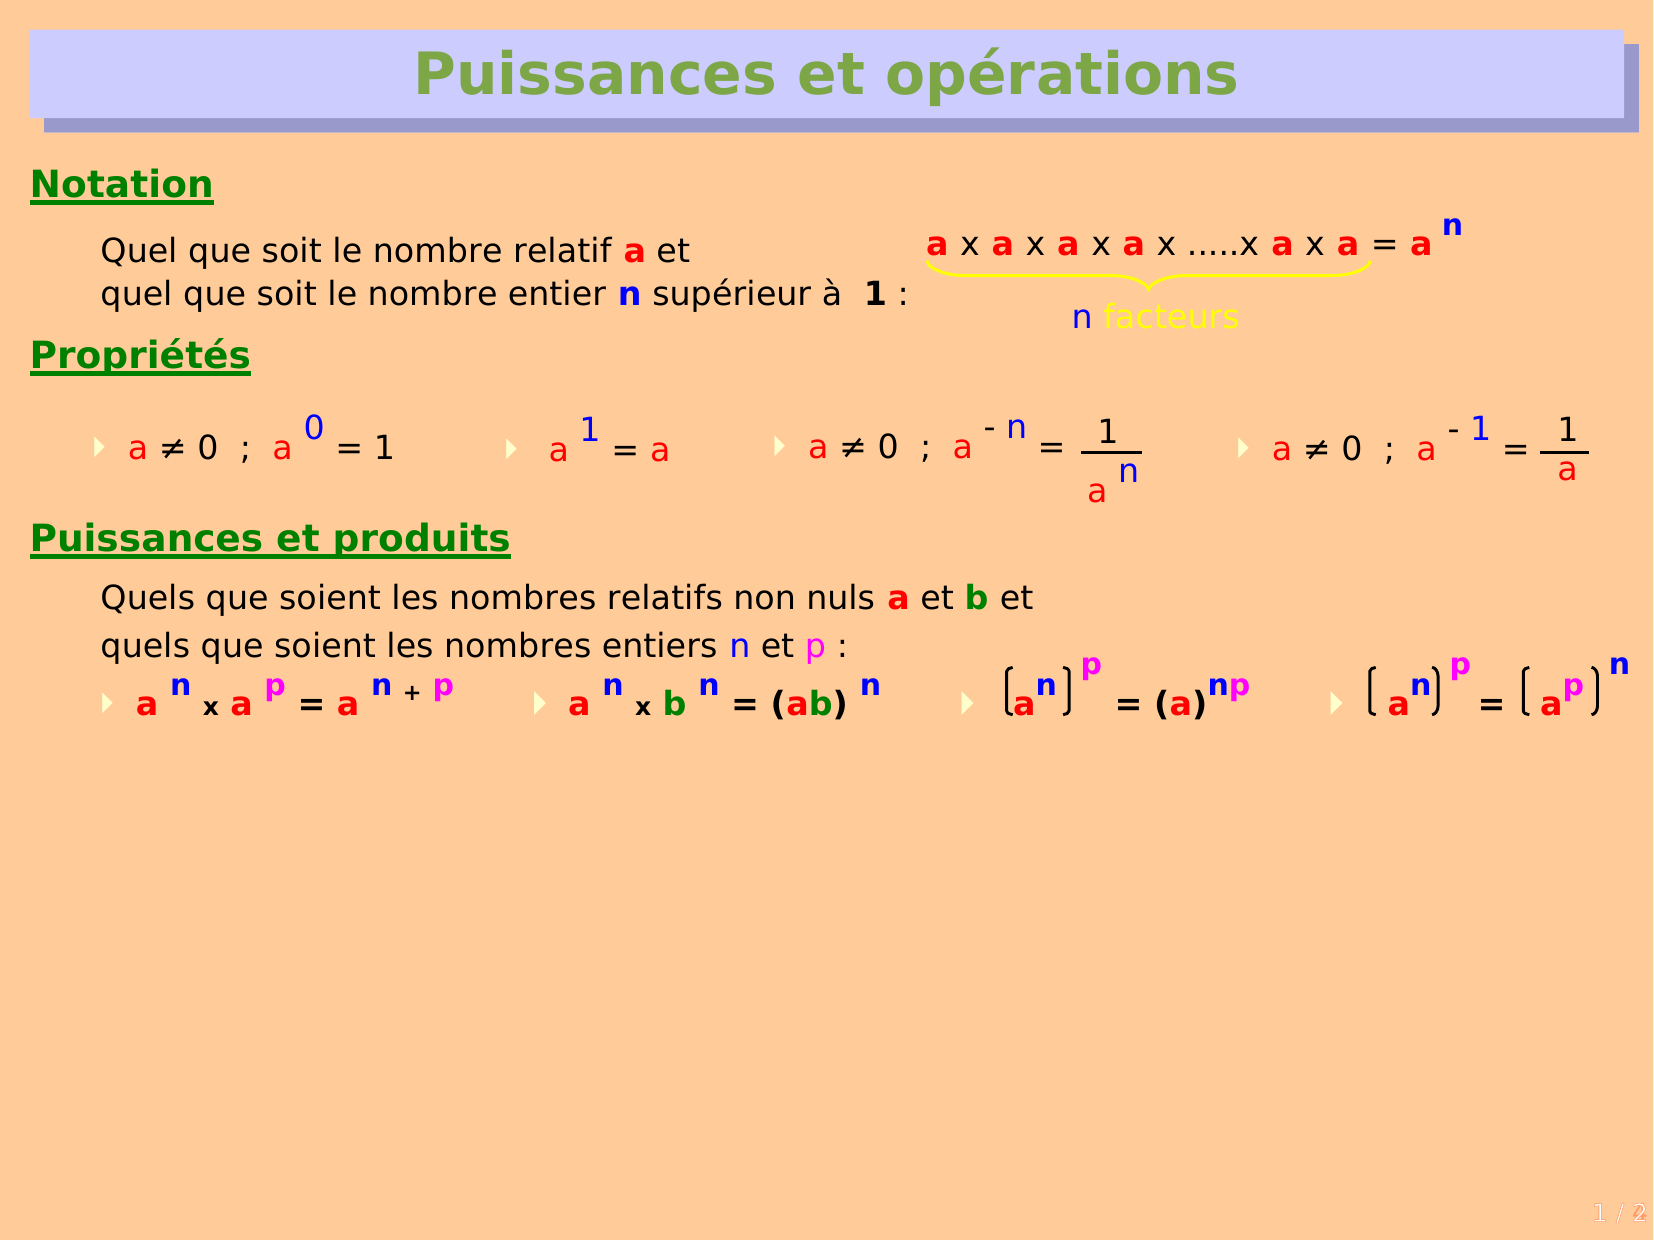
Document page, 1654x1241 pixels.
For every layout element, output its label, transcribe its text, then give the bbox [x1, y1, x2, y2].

text_box quel que soit le nombre entier n supérieur à 1 : [100, 274, 910, 314]
text_box  a ≠ 0 ; a 0 = 1 [86, 408, 403, 470]
text_box  an = ap [1318, 667, 1611, 724]
text_box 1 a [1554, 454, 1582, 489]
text_box 1 a n [1087, 454, 1140, 511]
text_box Notation [29, 162, 215, 207]
text_box 1 / 2 [1591, 1198, 1649, 1235]
text_box 1 a [1554, 410, 1582, 451]
text_box Quel que soit le nombre relatif a et [100, 224, 691, 274]
text_box  a 1 = a [496, 410, 670, 472]
text_box Quels que soient les nombres relatifs non nuls a et b et [100, 571, 1034, 625]
text_box p [1449, 646, 1472, 703]
text_box  a ≠ 0 ; a - 1 = [1229, 410, 1540, 471]
text_box Puissances et produits [29, 516, 512, 561]
text_box p [1080, 646, 1103, 703]
text_box quels que soient les nombres entiers n et p : [100, 625, 849, 666]
text_box a x a x a x a x .....x a x a = a n [925, 207, 1472, 264]
text_box Propriétés [29, 333, 252, 378]
text_box  a ≠ 0 ; a - n = [765, 408, 1076, 469]
text_box 1 a n [1087, 412, 1140, 451]
text_box n [1608, 646, 1631, 703]
text_box  an = (a)np [950, 667, 1253, 724]
text_box  a n x a p = a n + p [91, 667, 456, 724]
title Puissances et opérations [29, 29, 1625, 119]
text_box n facteurs [1071, 297, 1241, 337]
text_box  a n x b n = (ab) n [521, 667, 885, 724]
